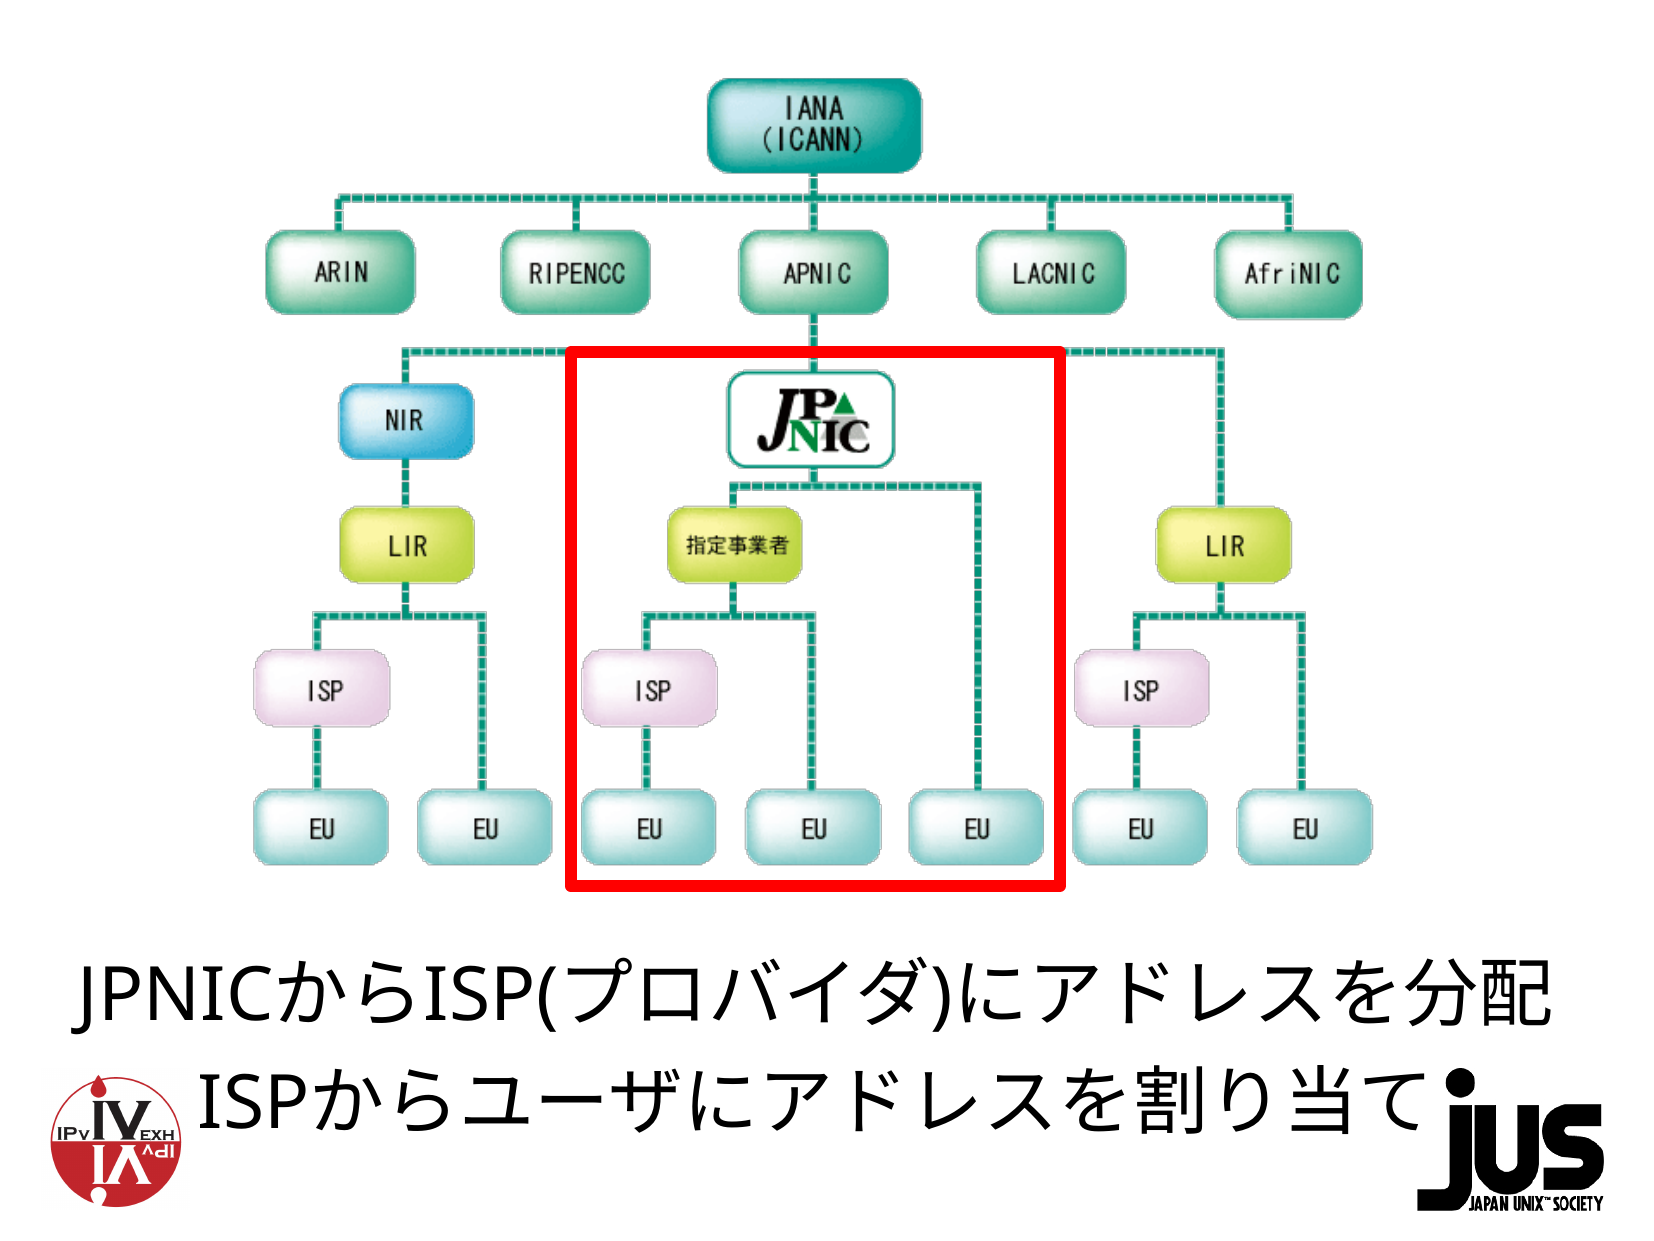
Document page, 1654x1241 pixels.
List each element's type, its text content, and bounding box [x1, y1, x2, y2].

picture [577, 358, 1054, 880]
title JPNICからISP(プロバイダ)にアドレスを分配 ISPからユーザにアドレスを割り当て [71, 938, 1560, 1146]
picture [211, 58, 1418, 886]
picture [41, 1068, 190, 1210]
picture [1417, 1068, 1604, 1211]
